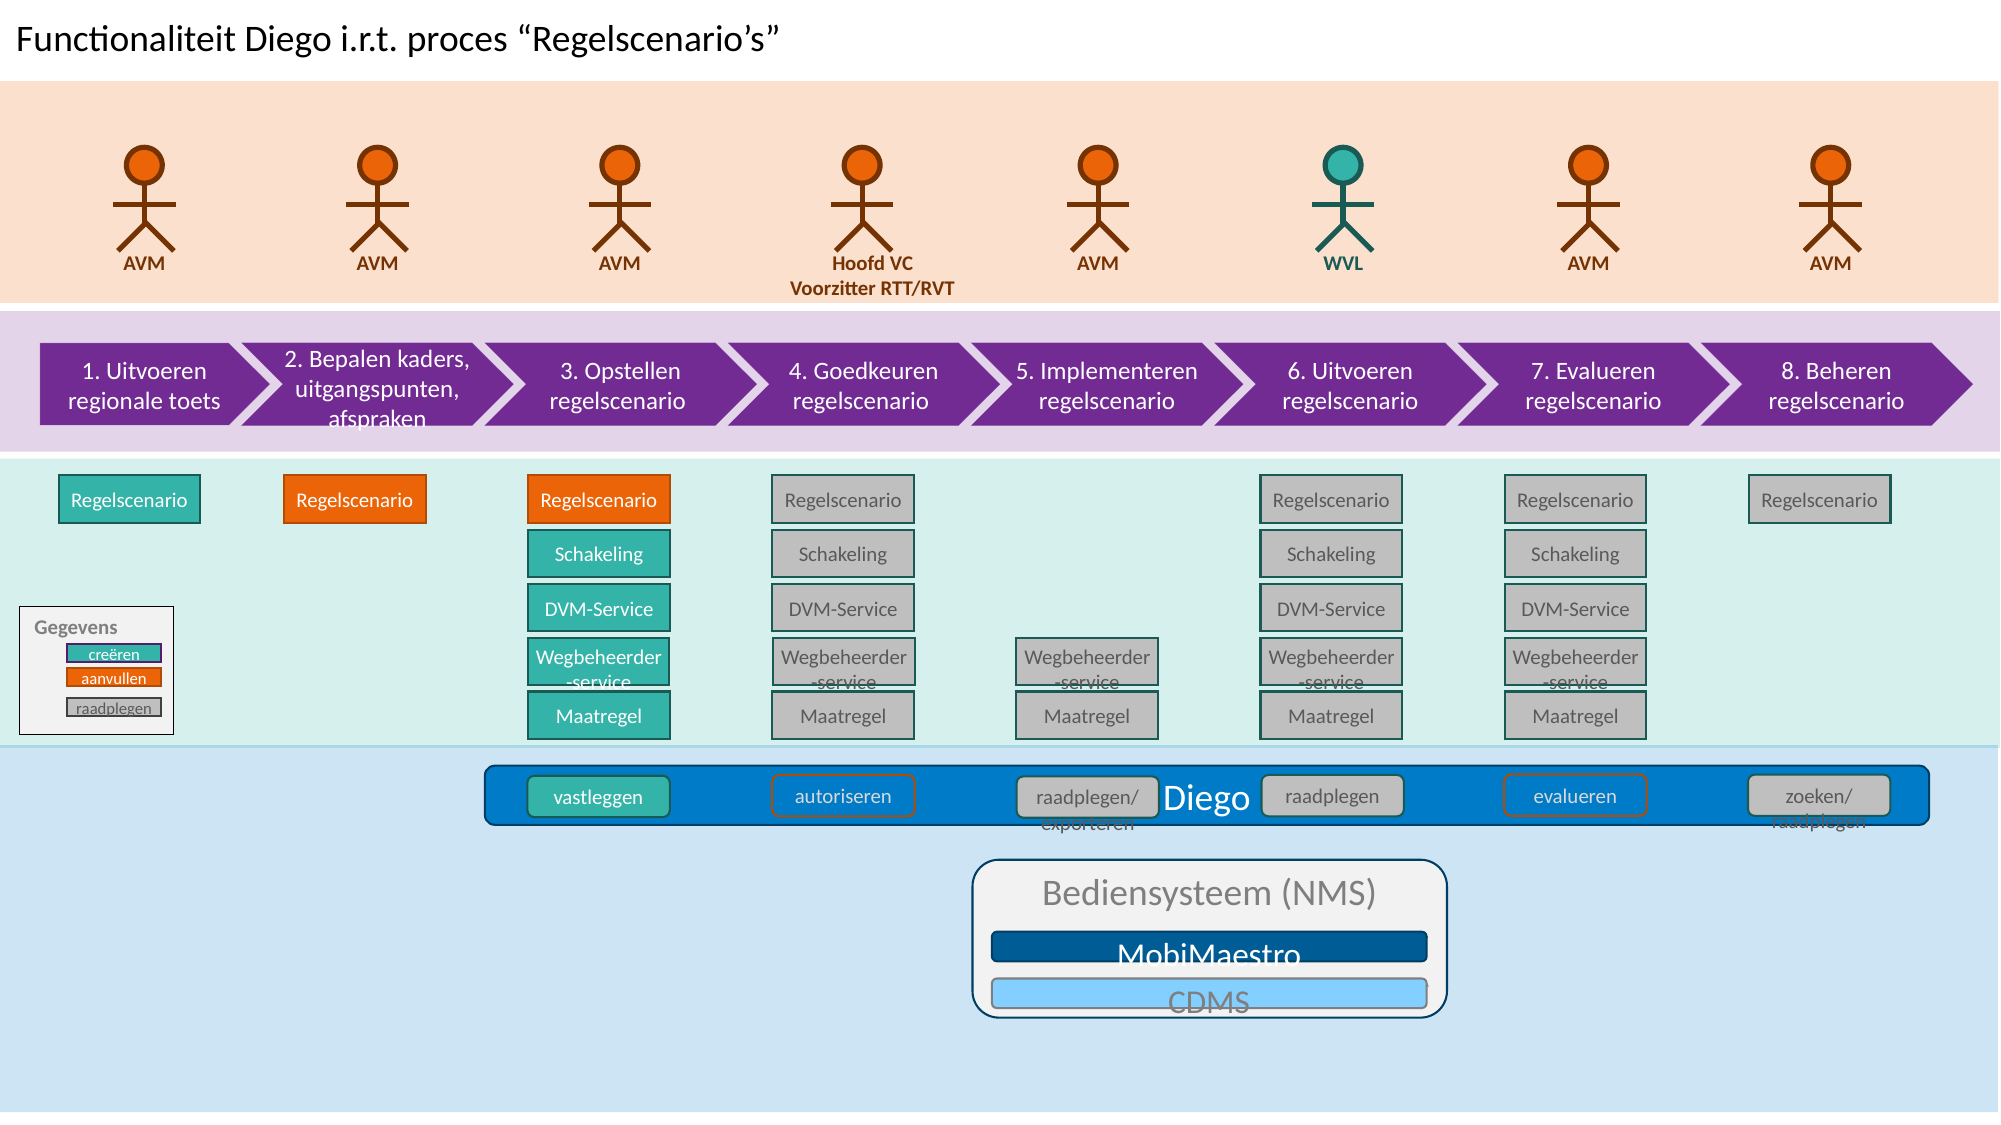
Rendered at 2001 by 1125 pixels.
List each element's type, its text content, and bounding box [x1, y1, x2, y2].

text_box AVM [293, 242, 462, 283]
text_box CDMS [1222, 997, 1229, 1009]
text_box Diego [484, 765, 1930, 825]
text_box Hoofd VC Voorzitter RTT/RVT [766, 242, 979, 309]
text_box zoeken/ raadplegen [1747, 774, 1891, 816]
text_box Wegbeheerder-service [1016, 638, 1158, 685]
text_box Maatregel [1260, 691, 1402, 739]
text_box Schakeling [1260, 530, 1402, 577]
text_box AVM [1746, 242, 1915, 283]
text_box Regelscenario [1505, 475, 1646, 523]
text_box raadplegen [67, 698, 161, 716]
text_box Functionaliteit Diego i.r.t. proces “Regelscenario’s” [1, 6, 805, 67]
text_box Regelscenario [772, 475, 914, 523]
text_box Diego [1807, 816, 1821, 825]
text_box 8. Beheren regelscenario [1701, 342, 1973, 426]
text_box aanvullen [67, 668, 161, 686]
text_box Regelscenario [284, 475, 426, 523]
text_box Schakeling [772, 530, 914, 577]
text_box WVL [1259, 242, 1428, 283]
text_box AVM [1504, 242, 1673, 283]
text_box AVM [1014, 242, 1183, 283]
text_box Gegevens [19, 606, 173, 734]
text_box Maatregel [528, 691, 670, 739]
text_box CDMS [1190, 994, 1201, 1009]
text_box DVM-Service [1260, 584, 1402, 631]
text_box Regelscenario [59, 475, 200, 523]
text_box 3. Opstellen regelscenario [484, 342, 757, 426]
text_box vastleggen [527, 775, 670, 818]
text_box Schakeling [1505, 530, 1646, 577]
text_box AVM [535, 242, 704, 283]
text_box [850, 228, 878, 242]
text_box [0, 459, 2000, 1112]
text_box creëren [67, 644, 161, 662]
text_box Schakeling [528, 530, 670, 577]
text_box 7. Evalueren regelscenario [1457, 342, 1730, 426]
text_box 4. Goedkeuren regelscenario [728, 342, 1000, 426]
text_box Wegbeheerder-service [1260, 638, 1402, 685]
text_box Maatregel [1505, 691, 1646, 739]
text_box autoriseren [772, 774, 915, 817]
text_box DVM-Service [772, 584, 914, 631]
text_box DVM-Service [528, 584, 670, 631]
text_box CDMS [1211, 996, 1219, 1009]
text_box Wegbeheerder-service [528, 638, 669, 685]
text_box Regelscenario [1260, 475, 1402, 523]
text_box Wegbeheerder-service [773, 638, 915, 685]
text_box AVM [60, 242, 229, 283]
text_box 2. Bepalen kaders, uitgangspunten, afspraken [241, 342, 514, 426]
text_box [0, 311, 2000, 452]
text_box 1. Uitvoeren regionale toets [39, 342, 271, 426]
text_box DVM-Service [1505, 584, 1646, 631]
text_box CDMS [991, 978, 1427, 1009]
text_box Wegbeheerder-service [1505, 638, 1646, 685]
text_box 6. Uitvoeren regelscenario [1214, 342, 1487, 426]
text_box Maatregel [1016, 691, 1158, 739]
text_box Bediensysteem (NMS) [972, 859, 1447, 1018]
text_box [0, 81, 1999, 303]
text_box Regelscenario [528, 475, 670, 523]
text_box Maatregel [772, 691, 914, 739]
text_box 5. Implementeren regelscenario [971, 342, 1244, 426]
text_box Regelscenario [1749, 475, 1891, 523]
text_box evalueren [1504, 774, 1647, 816]
text_box raadplegen/ exporteren [1016, 776, 1160, 818]
text_box MobiMaestro [991, 931, 1427, 962]
text_box raadplegen [1261, 774, 1404, 817]
